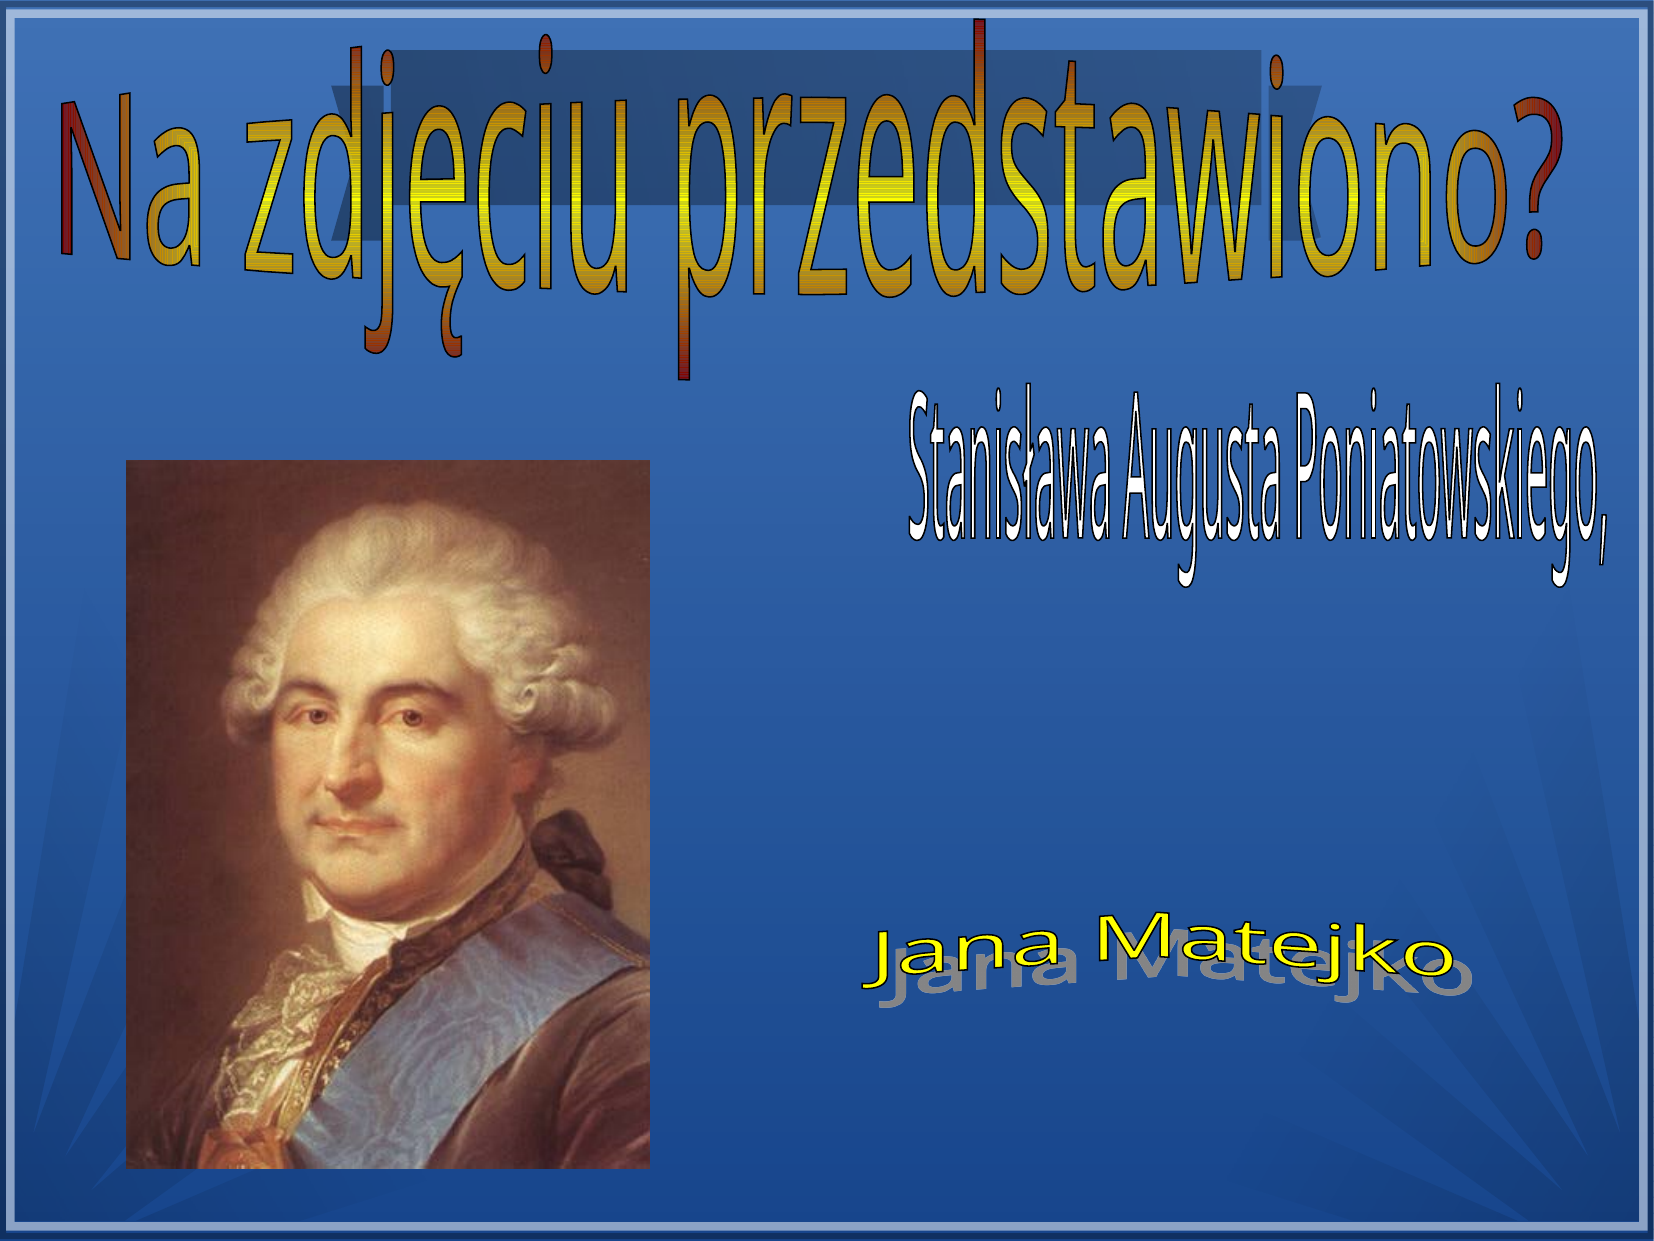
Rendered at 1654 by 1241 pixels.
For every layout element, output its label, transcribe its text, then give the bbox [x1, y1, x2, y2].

text_box Stanisława Augusta Poniatowskiego, [1057, 428, 1089, 538]
text_box Stanisława Augusta Poniatowskiego, [1496, 383, 1515, 539]
text_box Stanisława Augusta Poniatowskiego, [1122, 392, 1149, 539]
text_box Jana Matejko [1273, 932, 1318, 968]
text_box Stanisława Augusta Poniatowskiego, [1090, 427, 1109, 541]
text_box Stanisława Augusta Poniatowskiego, [930, 404, 944, 541]
text_box Stanisława Augusta Poniatowskiego, [1418, 426, 1440, 541]
text_box Jana Matejko [1182, 926, 1225, 962]
text_box Na zdjęciu przedstawiono? [1514, 97, 1562, 213]
text_box Na zdjęciu przedstawiono? [61, 93, 130, 260]
text_box Stanisława Augusta Poniatowskiego, [1475, 426, 1491, 541]
text_box Na zdjęciu przedstawiono? [540, 103, 551, 289]
text_box Stanisława Augusta Poniatowskiego, [1297, 392, 1316, 539]
text_box Stanisława Augusta Poniatowskiego, [1320, 426, 1341, 541]
text_box Stanisława Augusta Poniatowskiego, [1575, 426, 1597, 541]
text_box Na zdjęciu przedstawiono? [409, 105, 466, 357]
text_box Stanisława Augusta Poniatowskiego, [1227, 426, 1243, 541]
text_box Stanisława Augusta Poniatowskiego, [1176, 426, 1197, 588]
text_box Na zdjęciu przedstawiono? [926, 19, 985, 297]
text_box Stanisława Augusta Poniatowskiego, [1202, 428, 1222, 541]
text_box Stanisława Augusta Poniatowskiego, [1527, 426, 1547, 541]
text_box Jana Matejko [1234, 921, 1266, 965]
text_box Jana Matejko [900, 938, 943, 975]
text_box Stanisława Augusta Poniatowskiego, [946, 427, 965, 541]
text_box Jana Matejko [862, 931, 888, 989]
text_box Stanisława Augusta Poniatowskiego, [1346, 426, 1365, 539]
text_box Na zdjęciu przedstawiono? [365, 112, 393, 354]
text_box Stanisława Augusta Poniatowskiego, [1380, 427, 1399, 541]
text_box Na zdjęciu przedstawiono? [303, 46, 362, 280]
text_box Na zdjęciu przedstawiono? [798, 97, 847, 295]
picture [126, 460, 650, 1169]
text_box Na zdjęciu przedstawiono? [570, 100, 627, 295]
text_box Jana Matejko [1099, 912, 1169, 961]
text_box Na zdjęciu przedstawiono? [147, 127, 200, 266]
text_box Na zdjęciu przedstawiono? [1001, 97, 1048, 295]
text_box Jana Matejko [1317, 935, 1340, 984]
text_box Jana Matejko [1015, 930, 1058, 967]
text_box Na zdjęciu przedstawiono? [1298, 116, 1359, 277]
text_box Stanisława Augusta Poniatowskiego, [909, 390, 928, 541]
text_box Stanisława Augusta Poniatowskiego, [1441, 428, 1473, 538]
text_box Stanisława Augusta Poniatowskiego, [1245, 404, 1259, 541]
text_box Na zdjęciu przedstawiono? [1446, 130, 1507, 264]
text_box Stanisława Augusta Poniatowskiego, [1152, 428, 1171, 541]
text_box Stanisława Augusta Poniatowskiego, [1005, 426, 1022, 541]
text_box Na zdjęciu przedstawiono? [478, 102, 526, 291]
text_box Na zdjęciu przedstawiono? [1167, 107, 1260, 284]
text_box Stanisława Augusta Poniatowskiego, [971, 426, 990, 539]
text_box Stanisława Augusta Poniatowskiego, [1022, 383, 1035, 539]
text_box Na zdjęciu przedstawiono? [1271, 115, 1282, 278]
text_box Na zdjęciu przedstawiono? [539, 34, 552, 74]
text_box Na zdjęciu przedstawiono? [245, 119, 293, 274]
text_box Stanisława Augusta Poniatowskiego, [1261, 427, 1280, 541]
text_box Jana Matejko [958, 934, 1003, 971]
text_box Na zdjęciu przedstawiono? [1055, 61, 1095, 292]
text_box Jana Matejko [1355, 923, 1399, 974]
text_box Stanisława Augusta Poniatowskiego, [1402, 404, 1416, 541]
text_box Na zdjęciu przedstawiono? [753, 93, 792, 294]
text_box Na zdjęciu przedstawiono? [857, 94, 914, 298]
text_box Na zdjęciu przedstawiono? [678, 95, 737, 380]
text_box Jana Matejko [1404, 941, 1453, 977]
text_box Stanisława Augusta Poniatowskiego, [1035, 427, 1054, 541]
text_box Stanisława Augusta Poniatowskiego, [1550, 426, 1570, 588]
text_box Na zdjęciu przedstawiono? [1375, 123, 1431, 271]
text_box Na zdjęciu przedstawiono? [1103, 103, 1156, 290]
